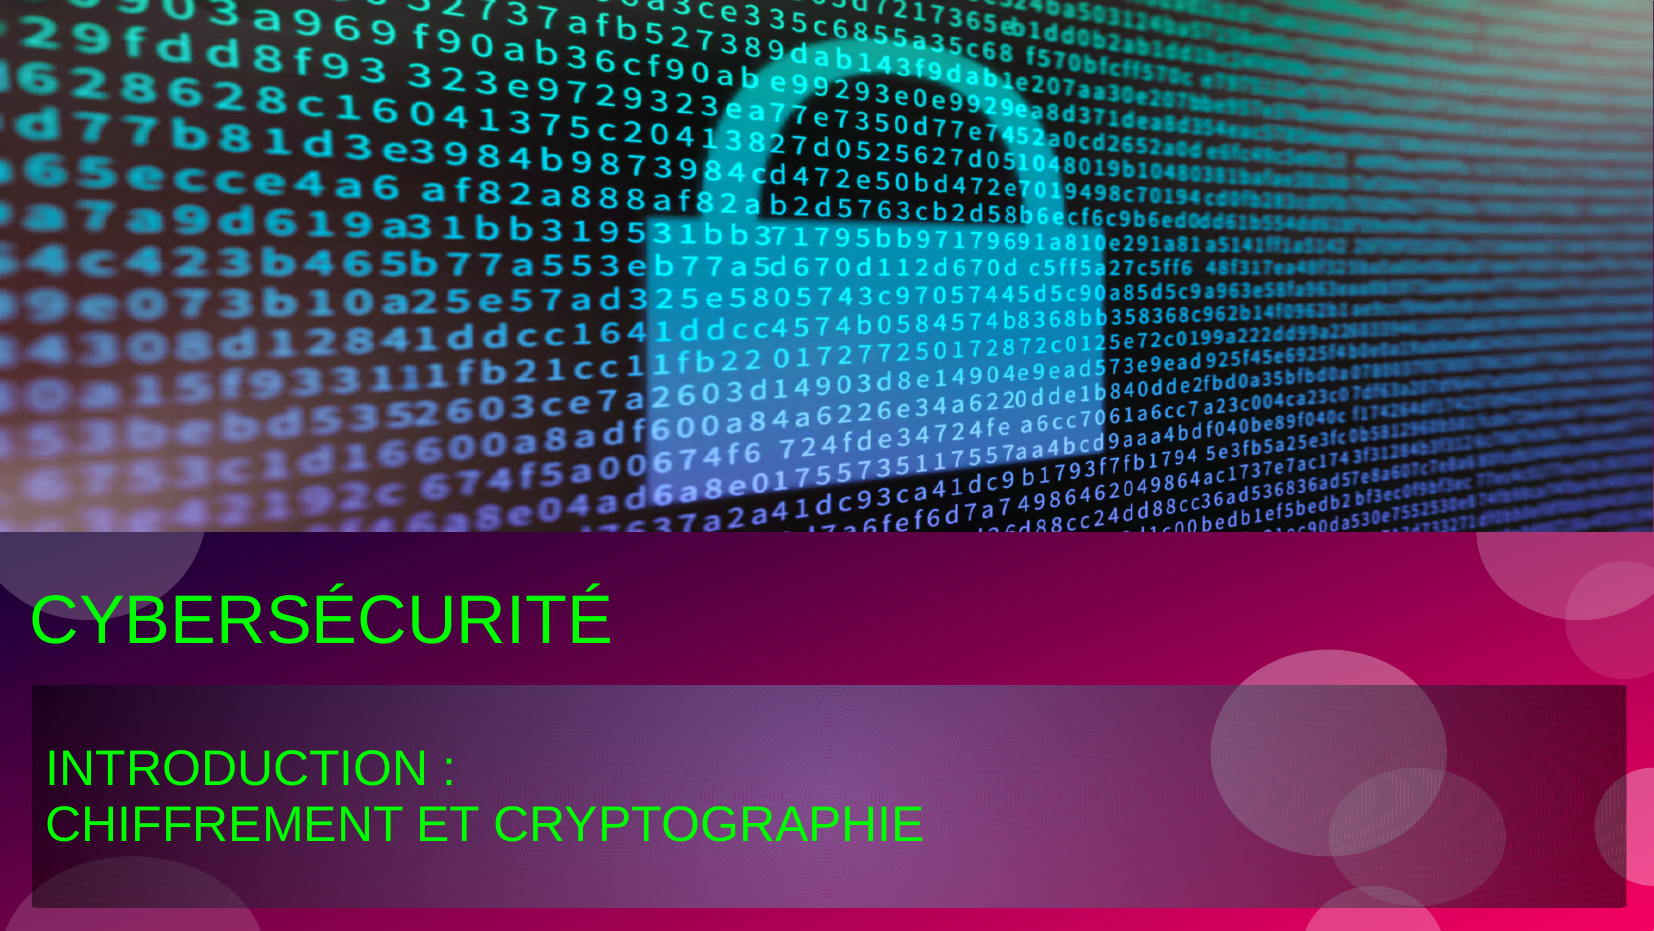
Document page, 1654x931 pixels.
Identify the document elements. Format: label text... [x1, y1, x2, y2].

title cybersécurité [29, 486, 1518, 753]
picture [0, 0, 1654, 532]
subtitle INTRODUCTION : CHIFFREMENT ET CRYPTOGRAPHIE [31, 685, 1627, 908]
